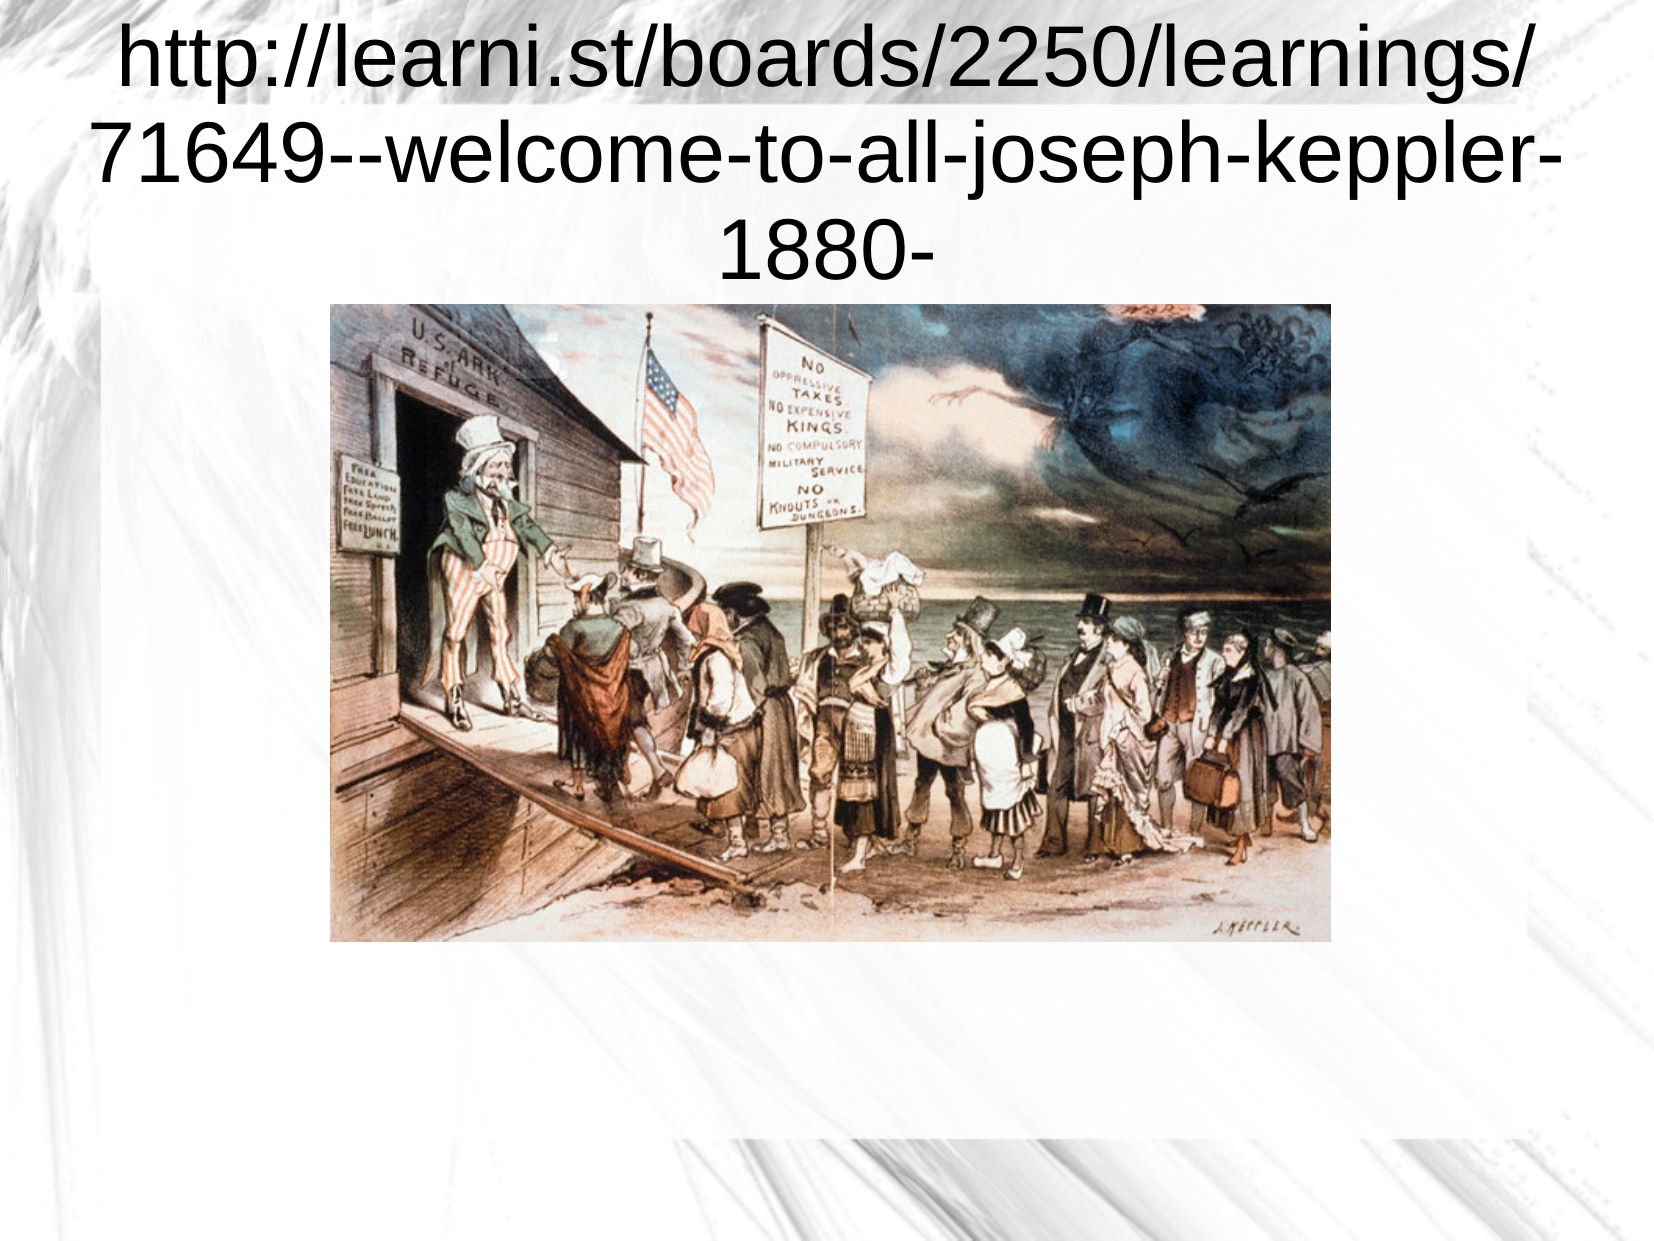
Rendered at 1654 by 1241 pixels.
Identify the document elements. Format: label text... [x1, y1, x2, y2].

title http://learni.st/boards/2250/learnings/71649--welcome-to-all-joseph-keppler-1880- [82, 8, 1571, 298]
picture [0, 0, 1654, 1241]
